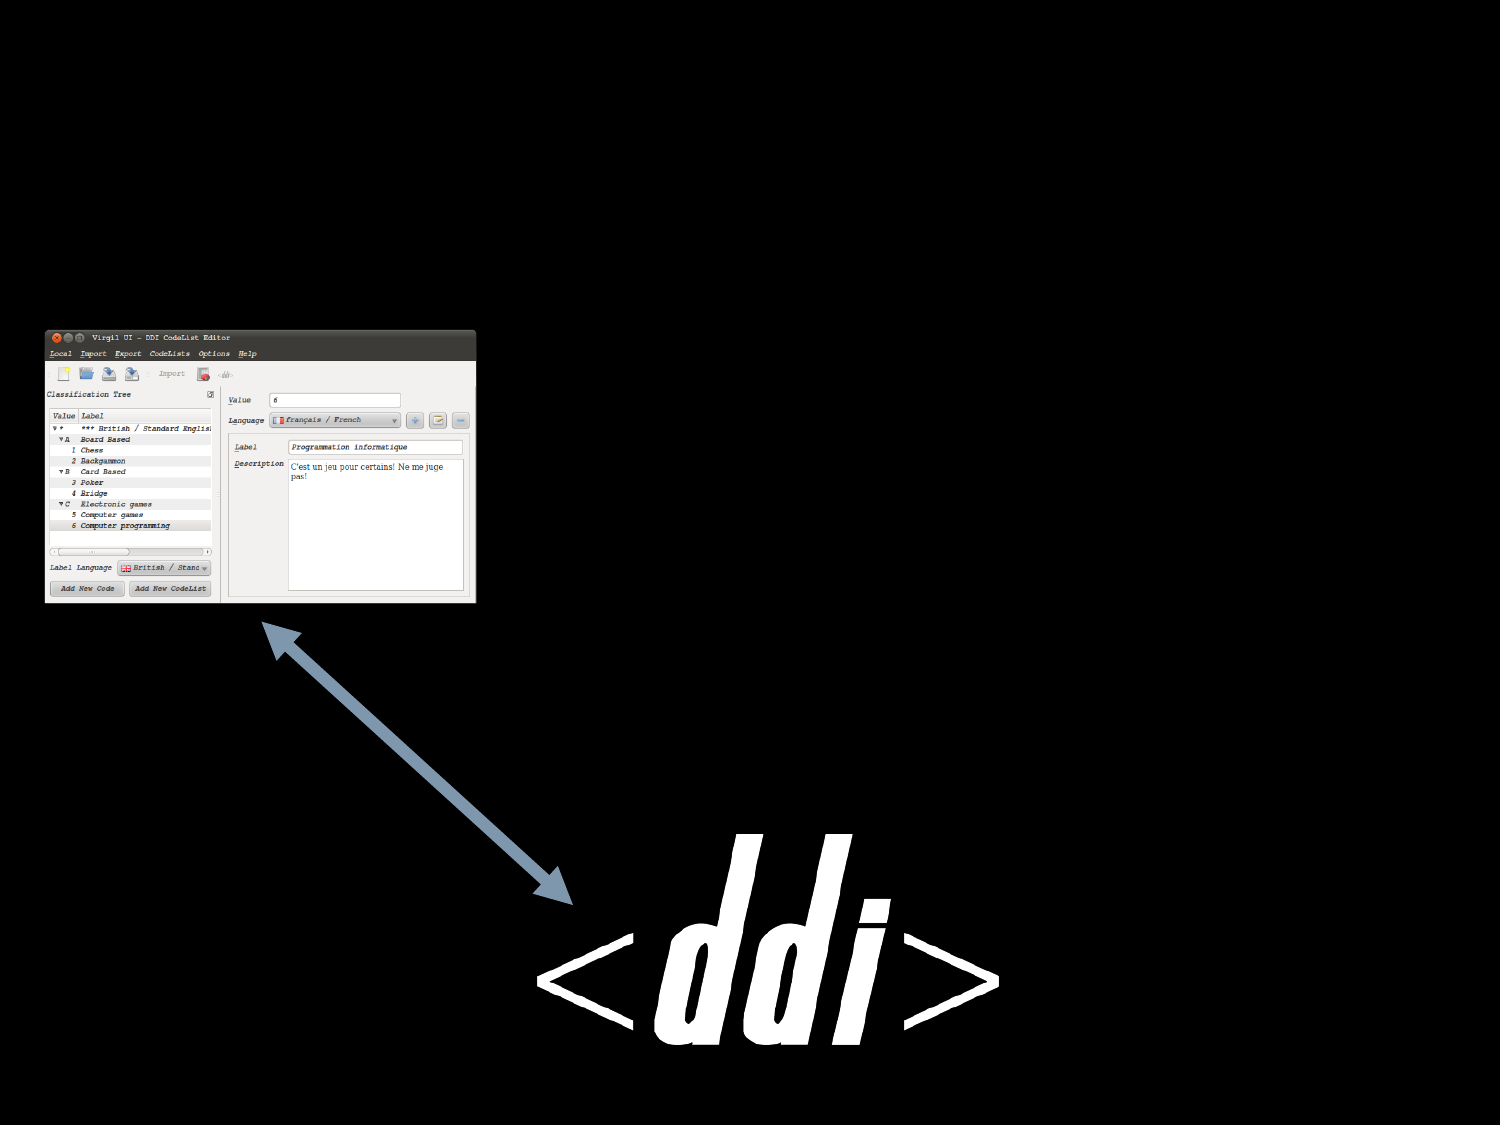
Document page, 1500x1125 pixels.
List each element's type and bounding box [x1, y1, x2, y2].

picture [41, 326, 482, 609]
picture [537, 834, 999, 1045]
